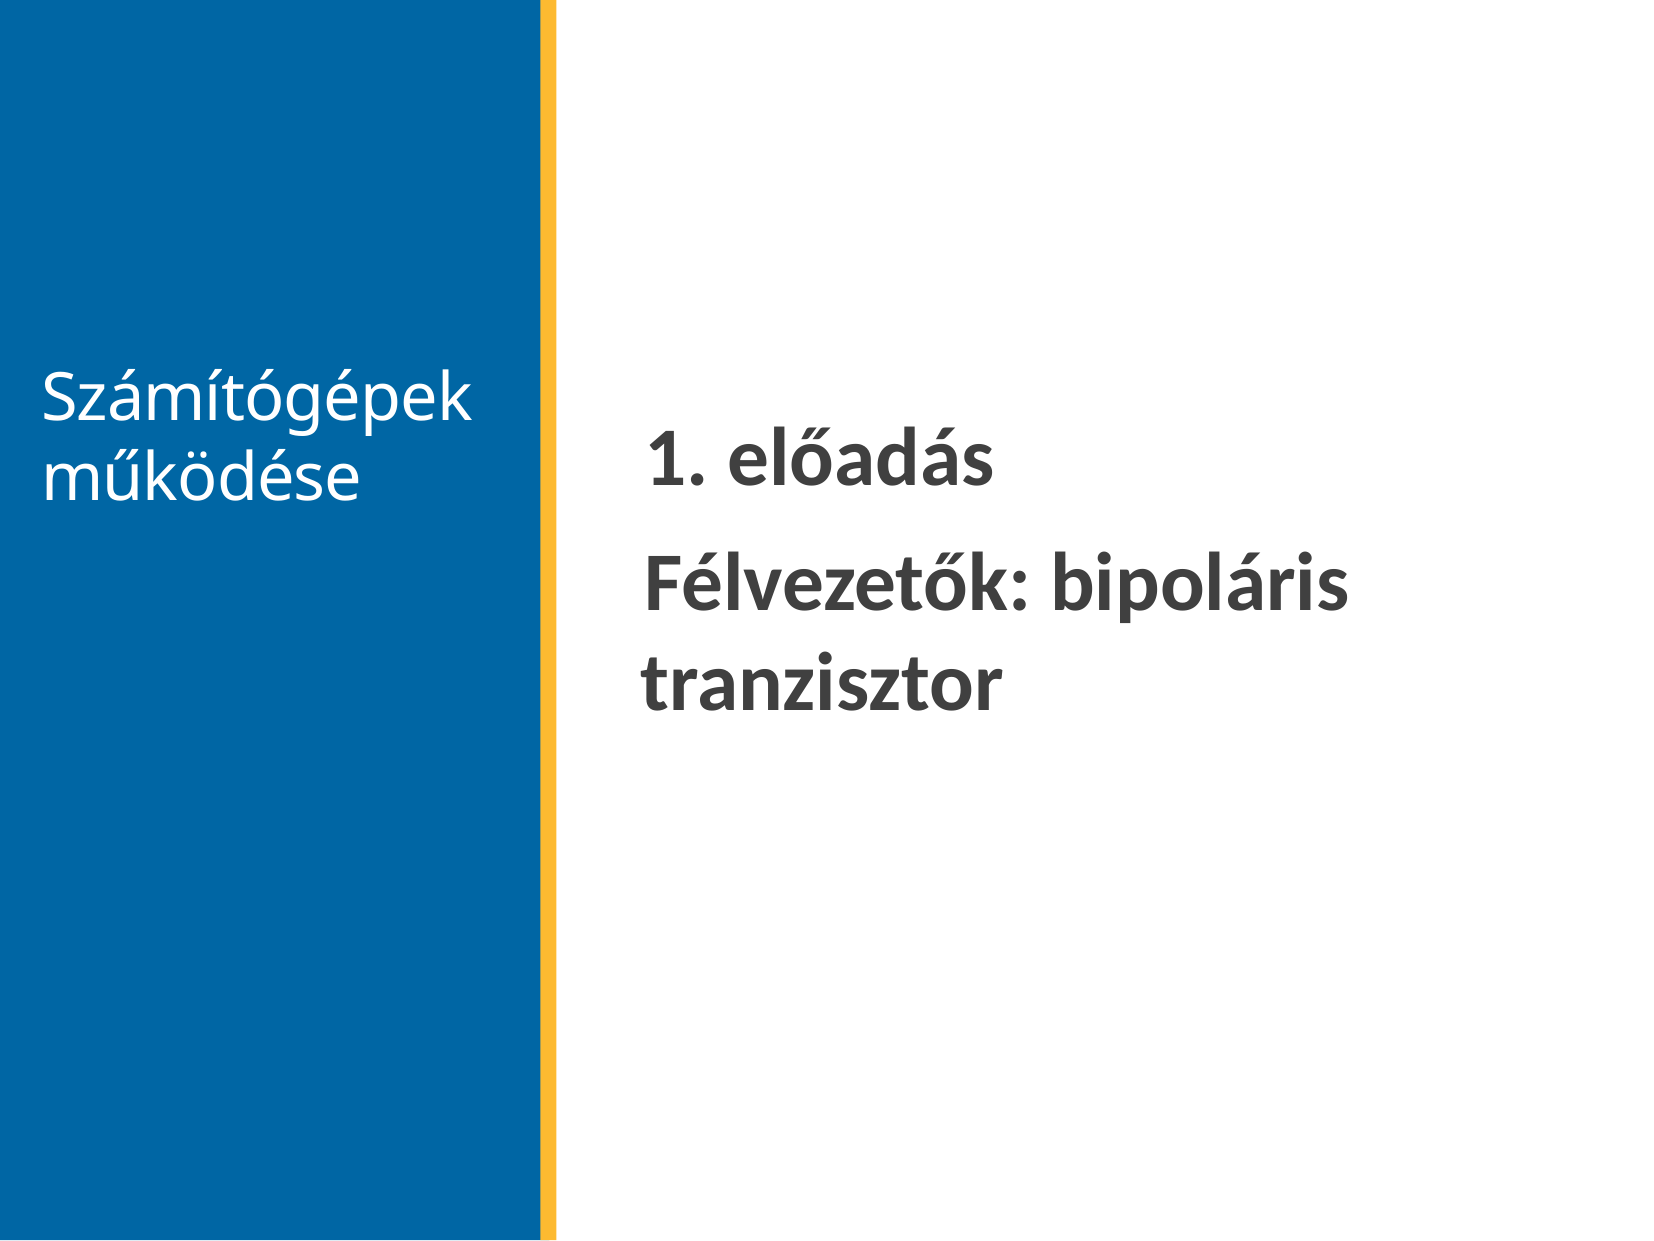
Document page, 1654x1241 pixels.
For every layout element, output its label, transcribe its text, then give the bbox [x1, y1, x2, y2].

list 1. előadás Félvezetők: bipoláris tranzisztor [625, 132, 1532, 1084]
title Számítógépek működése [25, 107, 497, 521]
